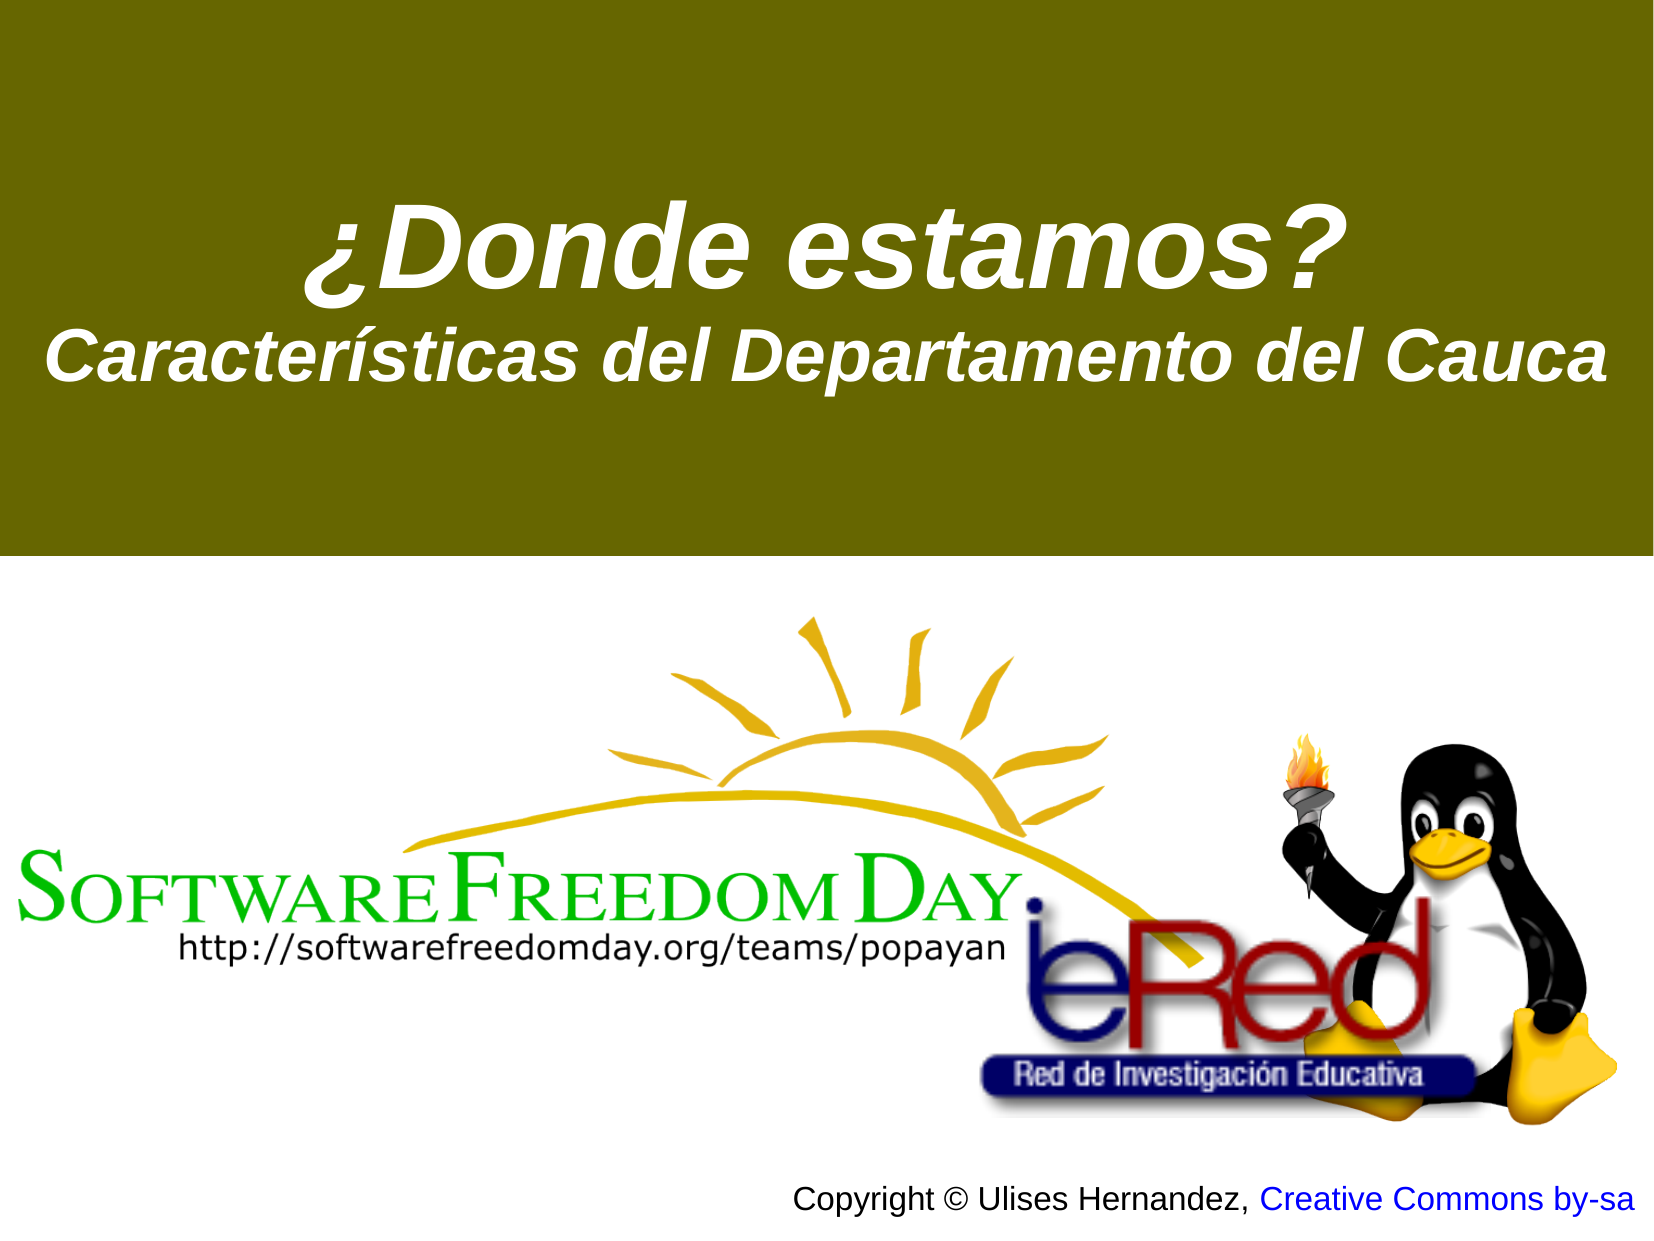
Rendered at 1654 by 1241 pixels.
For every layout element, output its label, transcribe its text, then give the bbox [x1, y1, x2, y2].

title ¿Donde estamos? Características del Departamento del Cauca [28, 178, 1626, 398]
picture [16, 612, 1627, 1131]
text_box Copyright © Ulises Hernandez, Creative Commons by-sa [792, 1180, 1636, 1219]
text_box [0, 0, 1654, 556]
